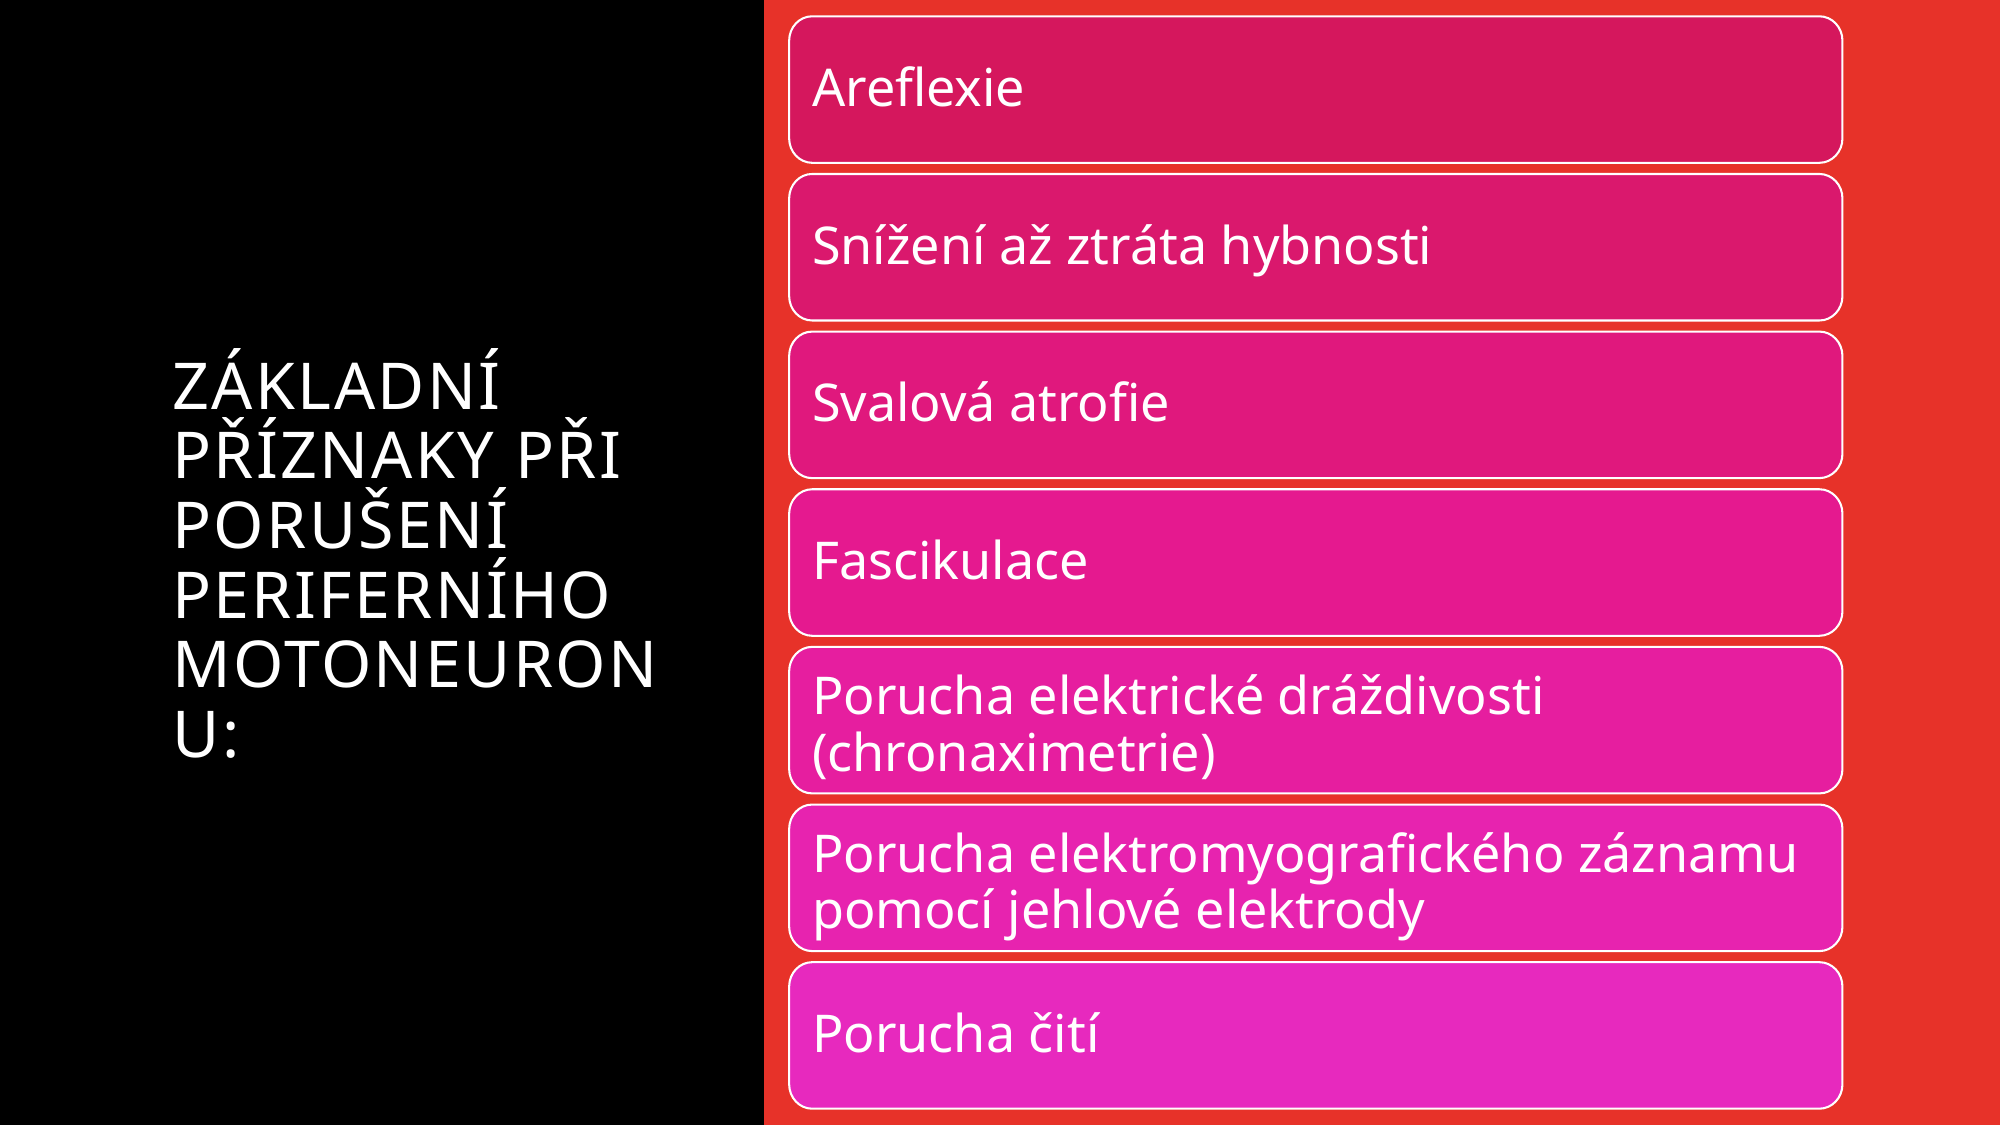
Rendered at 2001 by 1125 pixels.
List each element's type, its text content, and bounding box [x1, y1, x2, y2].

text_box Porucha čití [789, 962, 1843, 1109]
text_box Porucha elektromyografického záznamu pomocí jehlové elektrody [789, 804, 1843, 952]
text_box Fascikulace [789, 489, 1843, 636]
text_box Svalová atrofie [789, 331, 1843, 479]
text_box Snížení až ztráta hybnosti [789, 173, 1843, 321]
text_box [0, 0, 2000, 1125]
text_box Areflexie [789, 16, 1843, 163]
text_box Porucha elektrické dráždivosti (chronaximetrie) [789, 646, 1843, 794]
title základní příznaky při porušení periferního motoneuronu: [157, 105, 685, 1020]
